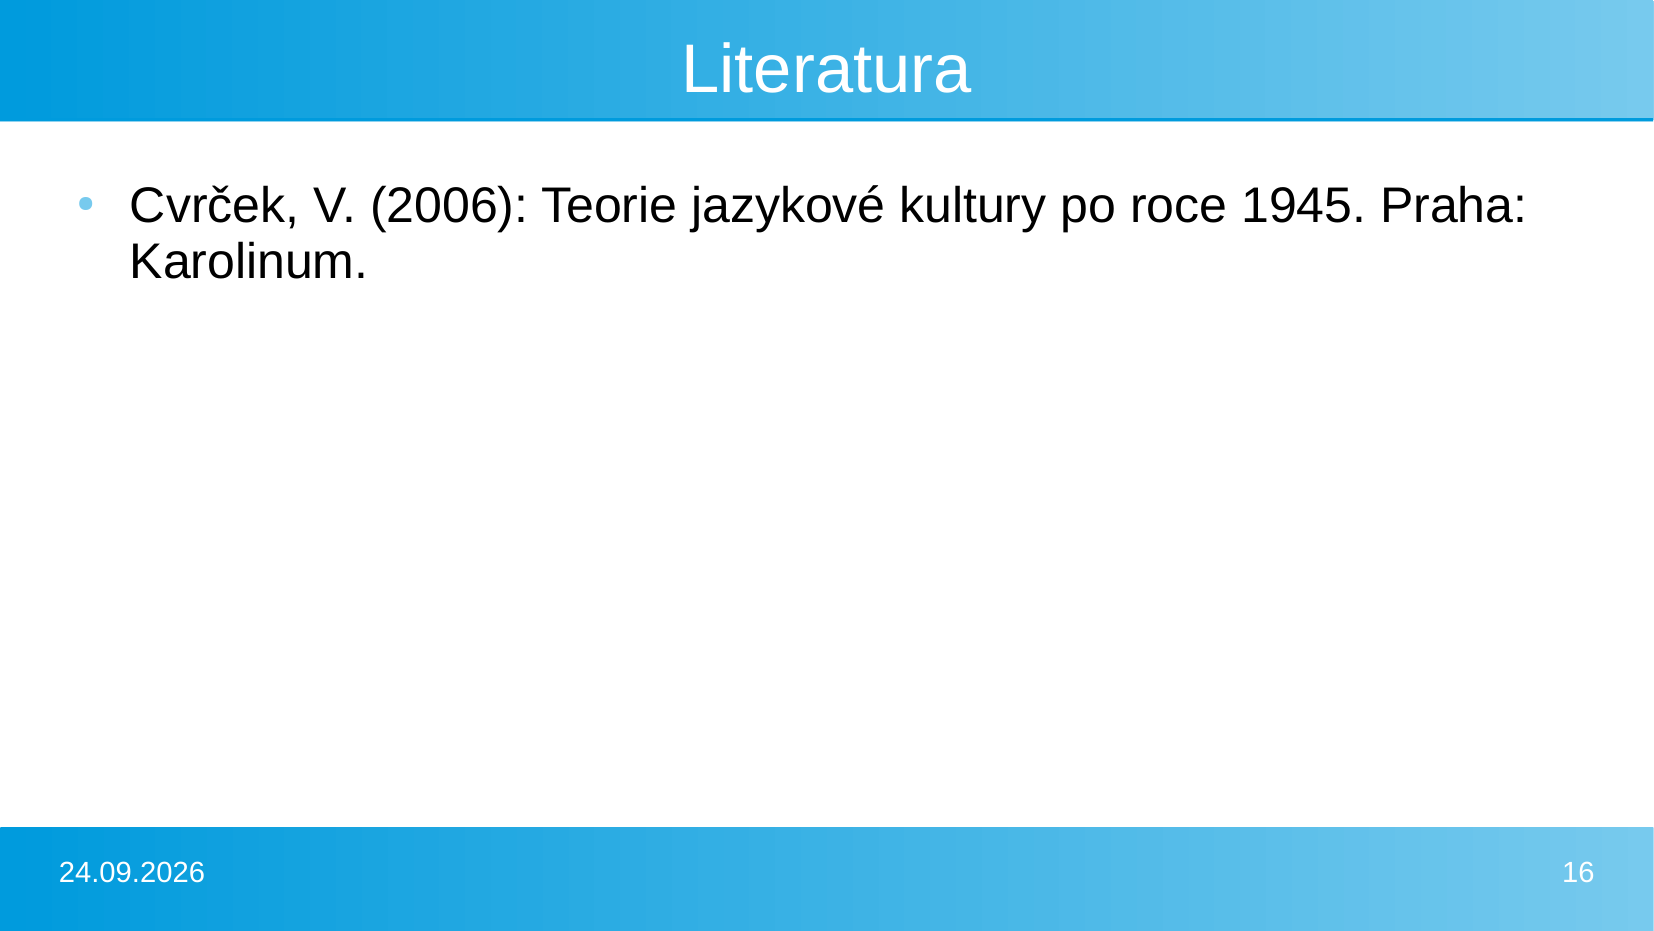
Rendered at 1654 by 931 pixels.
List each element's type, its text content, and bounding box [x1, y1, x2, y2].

title Literatura [59, 29, 1595, 108]
list Cvrček, V. (2006): Teorie jazykové kultury po roce 1945. Praha: Karolinum. [59, 177, 1595, 768]
